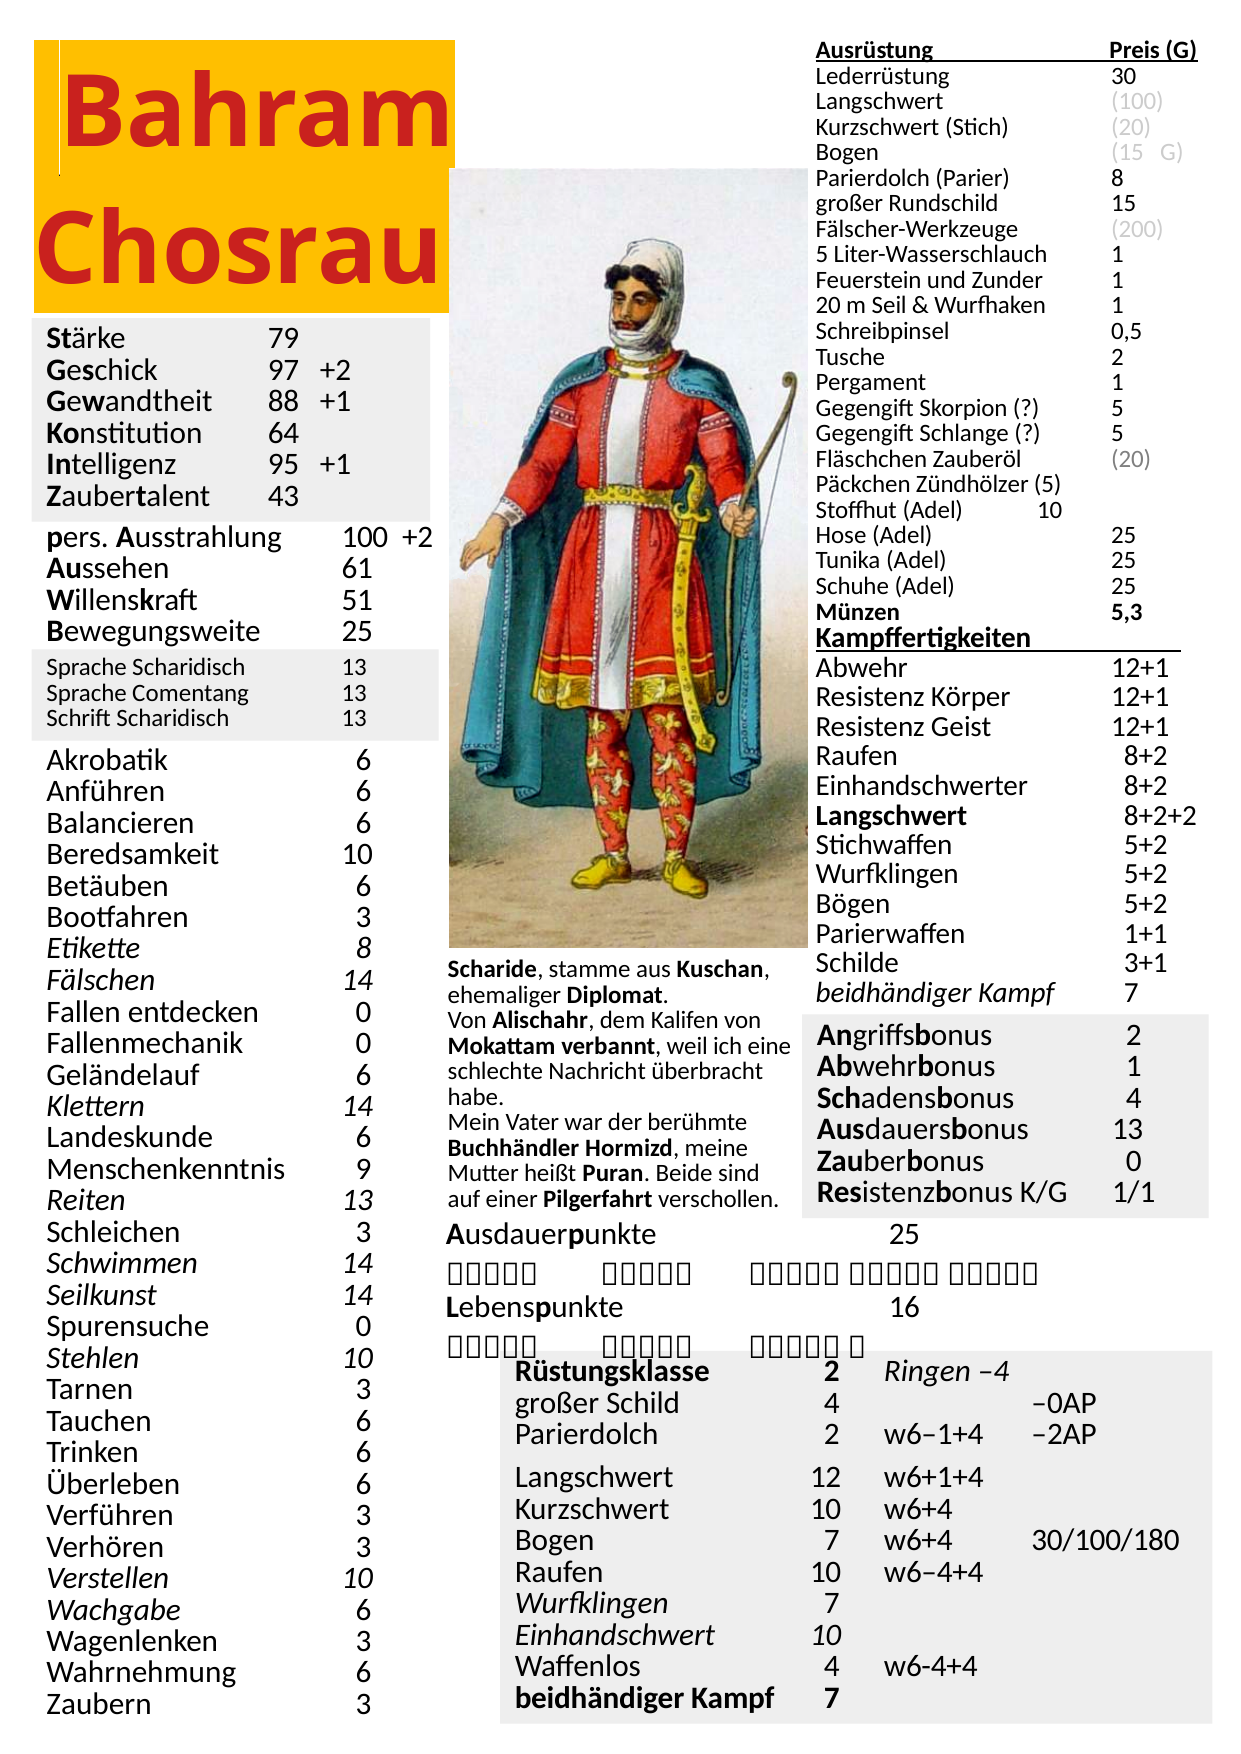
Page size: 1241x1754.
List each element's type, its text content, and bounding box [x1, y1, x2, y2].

text_box pers. Ausstrahlung 100 +2 Aussehen 61 Willenskraft 51 Bewegungsweite 25 [31, 516, 449, 657]
text_box Ausrüstung Preis (G) Lederrüstung 30 Langschwert (100) Kurzschwert (Stich) (20) Bogen (15 G) Parierdolch (Parier) 8 großer Rundschild 15 Fälscher-Werkzeuge (200) 5 Liter-Wasserschlauch 1 Feuerstein und Zunder 1 20 m Seil & Wurfhaken 1 Schreibpinsel 0,5 Tusche 2 Pergament 1 Gegengift Skorpion (?) 5 Gegengift Schlange (?) 5 Fläschchen Zauberöl (20) Päckchen Zündhölzer (5) Stoffhut (Adel) 10 Hose (Adel) 25 Tunika (Adel) 25 Schuhe (Adel) 25 Münzen 5,3 [800, 32, 1221, 624]
text_box Bahram Chosrau [18, 32, 824, 165]
text_box Scharide, stamme aus Kuschan, ehemaliger Diplomat. Von Alischahr, dem Kalifen von Mokattam verbannt, weil ich eine schlechte Nachricht überbracht habe. Mein Vater war der berühmte Buchhändler Hormizd, meine Mutter heißt Puran. Beide sind auf einer Pilgerfahrt verschollen. [432, 951, 809, 1217]
text_box Ausdauerpunkte 25      Lebenspunkte 16     [431, 1213, 1198, 1359]
picture [449, 168, 808, 948]
text_box Mittelschicht, 1,74 m, 69 kg, 22 Jahre, Rechtshänder, Ortskenntnis Kuschan/Städte Grad 3 Erfahrungsschatz 300 Schicksalsgunst 1 Göttliche Gnade 1 [31, 165, 449, 324]
text_box Rüstungsklasse 2 Ringen –4 großer Schild 4 –0AP Parierdolch 2 w6–1+4 –2AP Langschwert 12 w6+1+4 Kurzschwert 10 w6+4 Bogen 7 w6+4 30/100/180 Raufen 10 w6–4+4 Wurfklingen 7 Einhandschwert 10 Waffenlos 4 w6-4+4 beidhändiger Kampf 7 [500, 1350, 1213, 1722]
text_box Akrobatik 6 Anführen 6 Balancieren 6 Beredsamkeit 10 Betäuben 6 Bootfahren 3 Etikette 8 Fälschen 14 Fallen entdecken 0 Fallenmechanik 0 Geländelauf 6 Klettern 14 Landeskunde 6 Menschenkenntnis 9 Reiten 13 Schleichen 3 Schwimmen 14 Seilkunst 14 Spurensuche 0 Stehlen 10 Tarnen 3 Tauchen 6 Trinken 6 Überleben 6 Verführen 3 Verhören 3 Verstellen 10 Wachgabe 6 Wagenlenken 3 Wahrnehmung 6 Zaubern 3 [31, 739, 433, 1723]
text_box Stärke 79 Geschick 97 +2 Gewandtheit 88 +1 Konstitution 64 Intelligenz 95 +1 Zaubertalent 43 [31, 318, 431, 516]
text_box Angriffsbonus 2 Abwehrbonus 1 Schadensbonus 4 Ausdauersbonus 13 Zauberbonus 0 Resistenzbonus K/G 1/1 [809, 1014, 1209, 1217]
text_box Kampffertigkeiten Abwehr 12+1 Resistenz Körper 12+1 Resistenz Geist 12+1 Raufen 8+2 Einhandschwerter 8+2 Langschwert 8+2+2 Stichwaffen 5+2 Wurfklingen 5+2 Bögen 5+2 Parierwaffen 1+1 Schilde 3+1 beidhändiger Kampf 7 [800, 618, 1220, 1014]
text_box Sprache Scharidisch 13 Sprache Comentang 13 Schrift Scharidisch 13 [31, 657, 439, 740]
